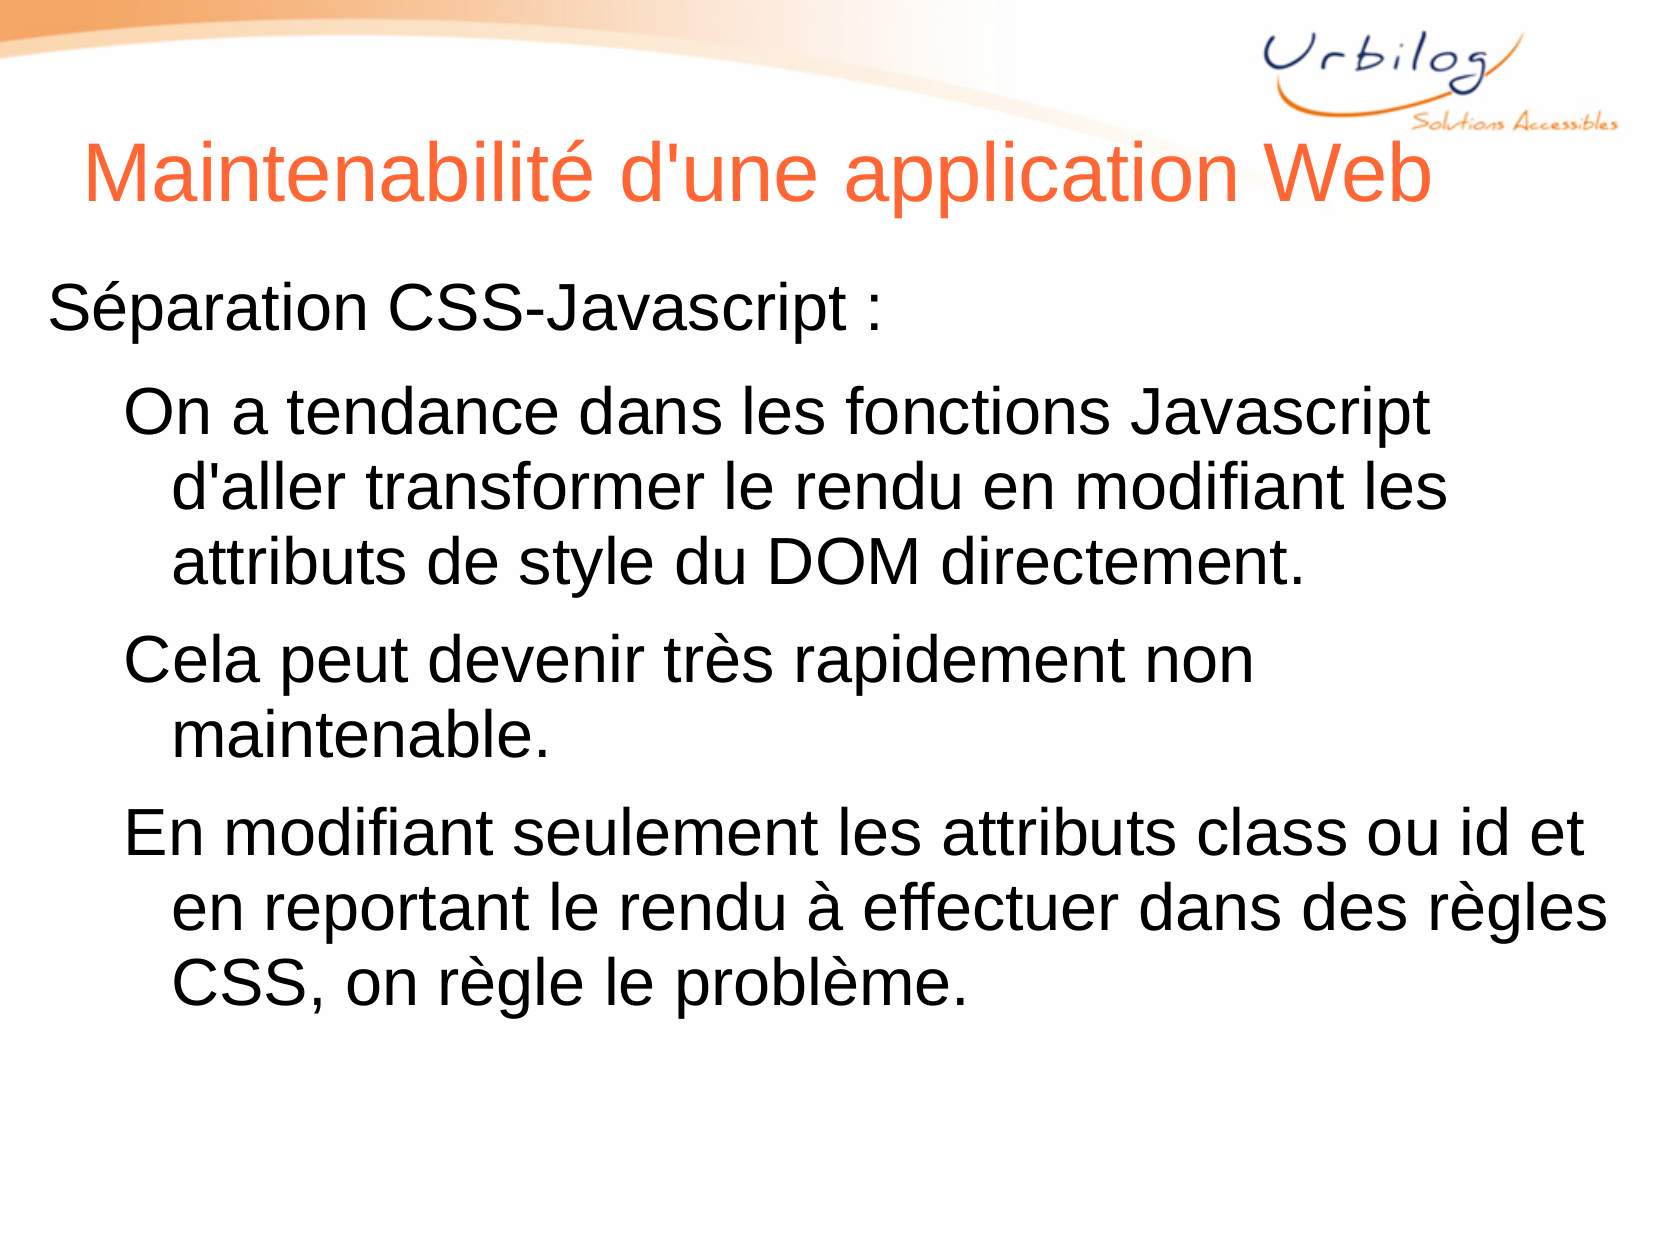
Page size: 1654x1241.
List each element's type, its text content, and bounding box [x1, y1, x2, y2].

title Maintenabilité d'une application Web [82, 88, 1625, 257]
list Séparation CSS-Javascript : On a tendance dans les fonctions Javascript d'aller transformer le rendu en modifiant les attributs de style du DOM directement. Cela peut devenir très rapidement non maintenable. En modifiant seulement les attributs class ou id et en reportant le rendu à effectuer dans des règles CSS, on règle le problème. [29, 270, 1625, 1074]
picture [0, 0, 1654, 1241]
